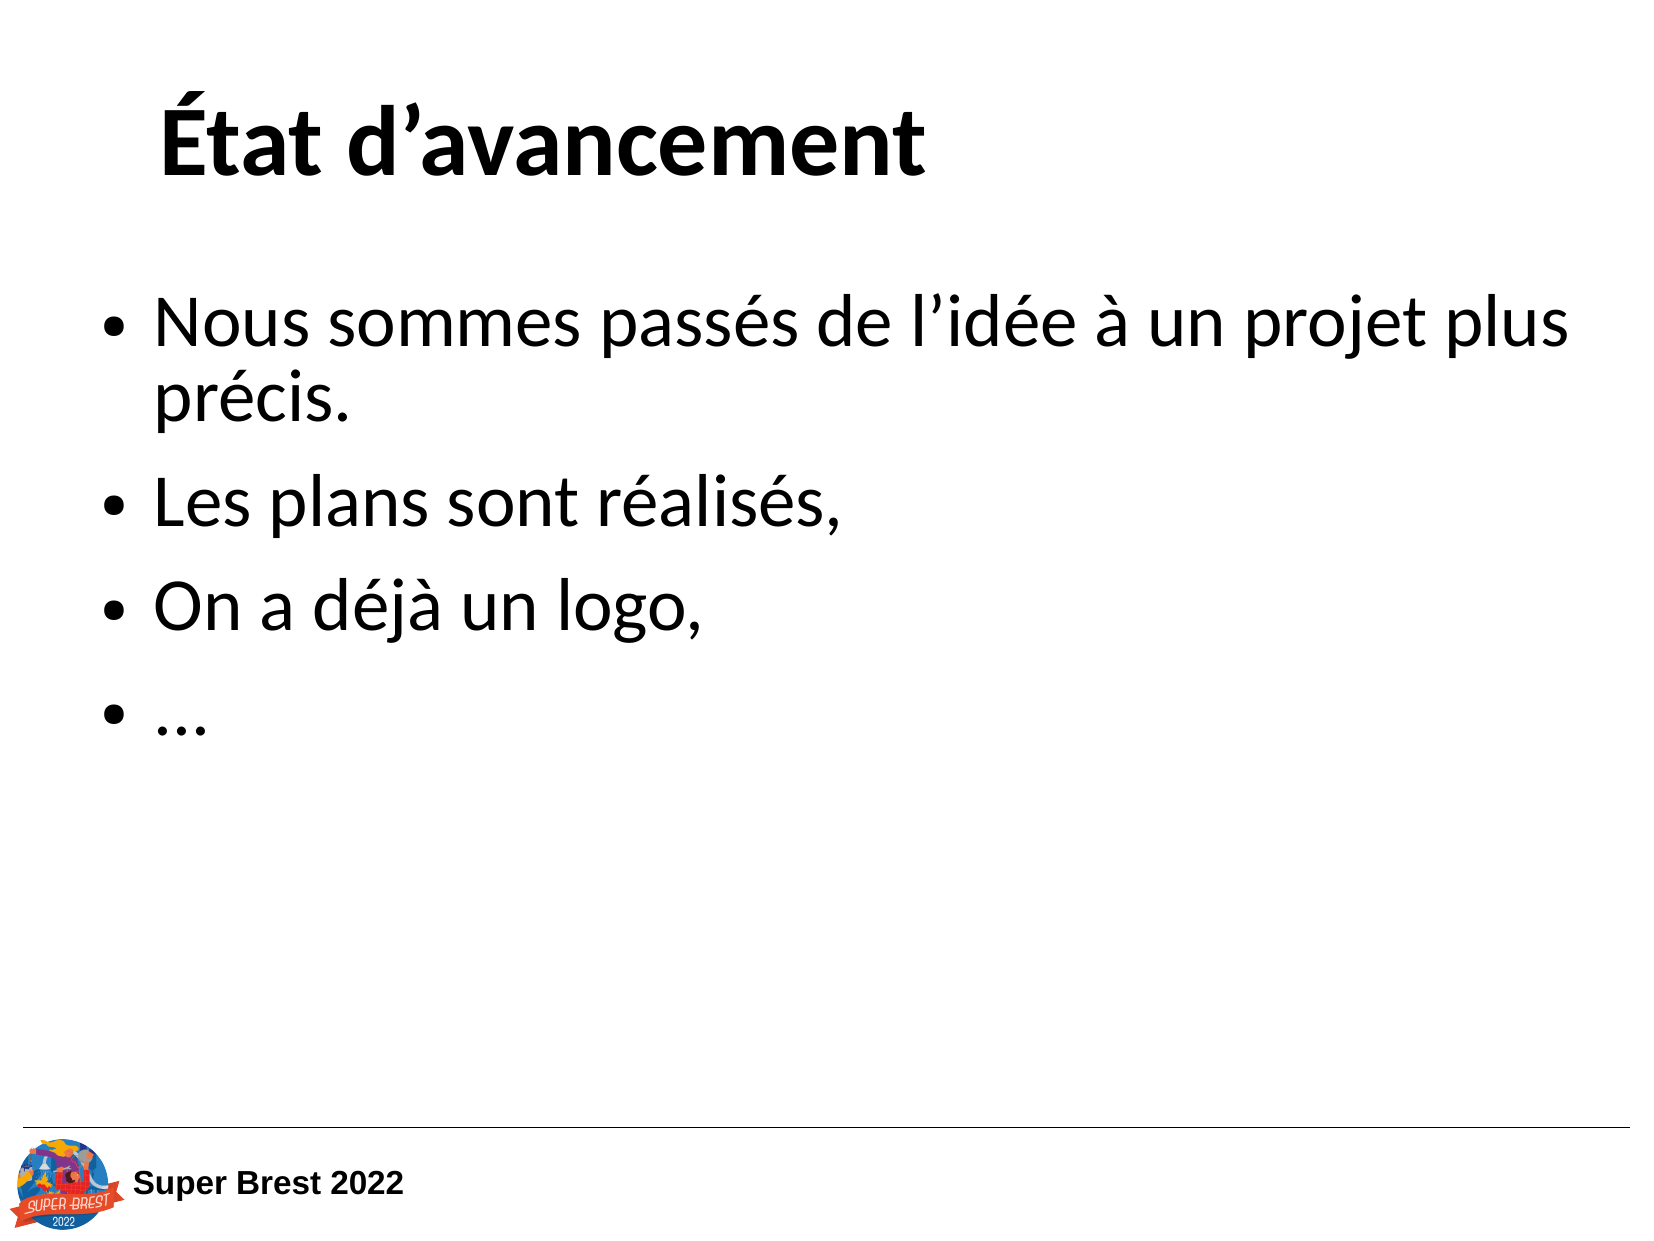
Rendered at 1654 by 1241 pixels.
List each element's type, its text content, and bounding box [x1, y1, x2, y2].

text_box Super Brest 2022 [125, 1157, 1040, 1210]
list Nous sommes passés de l’idée à un projet plus précis. Les plans sont réalisés, On a déjà un logo, ... [82, 290, 1571, 1109]
picture [9, 1139, 125, 1230]
title État d’avancement [11, 47, 1347, 255]
